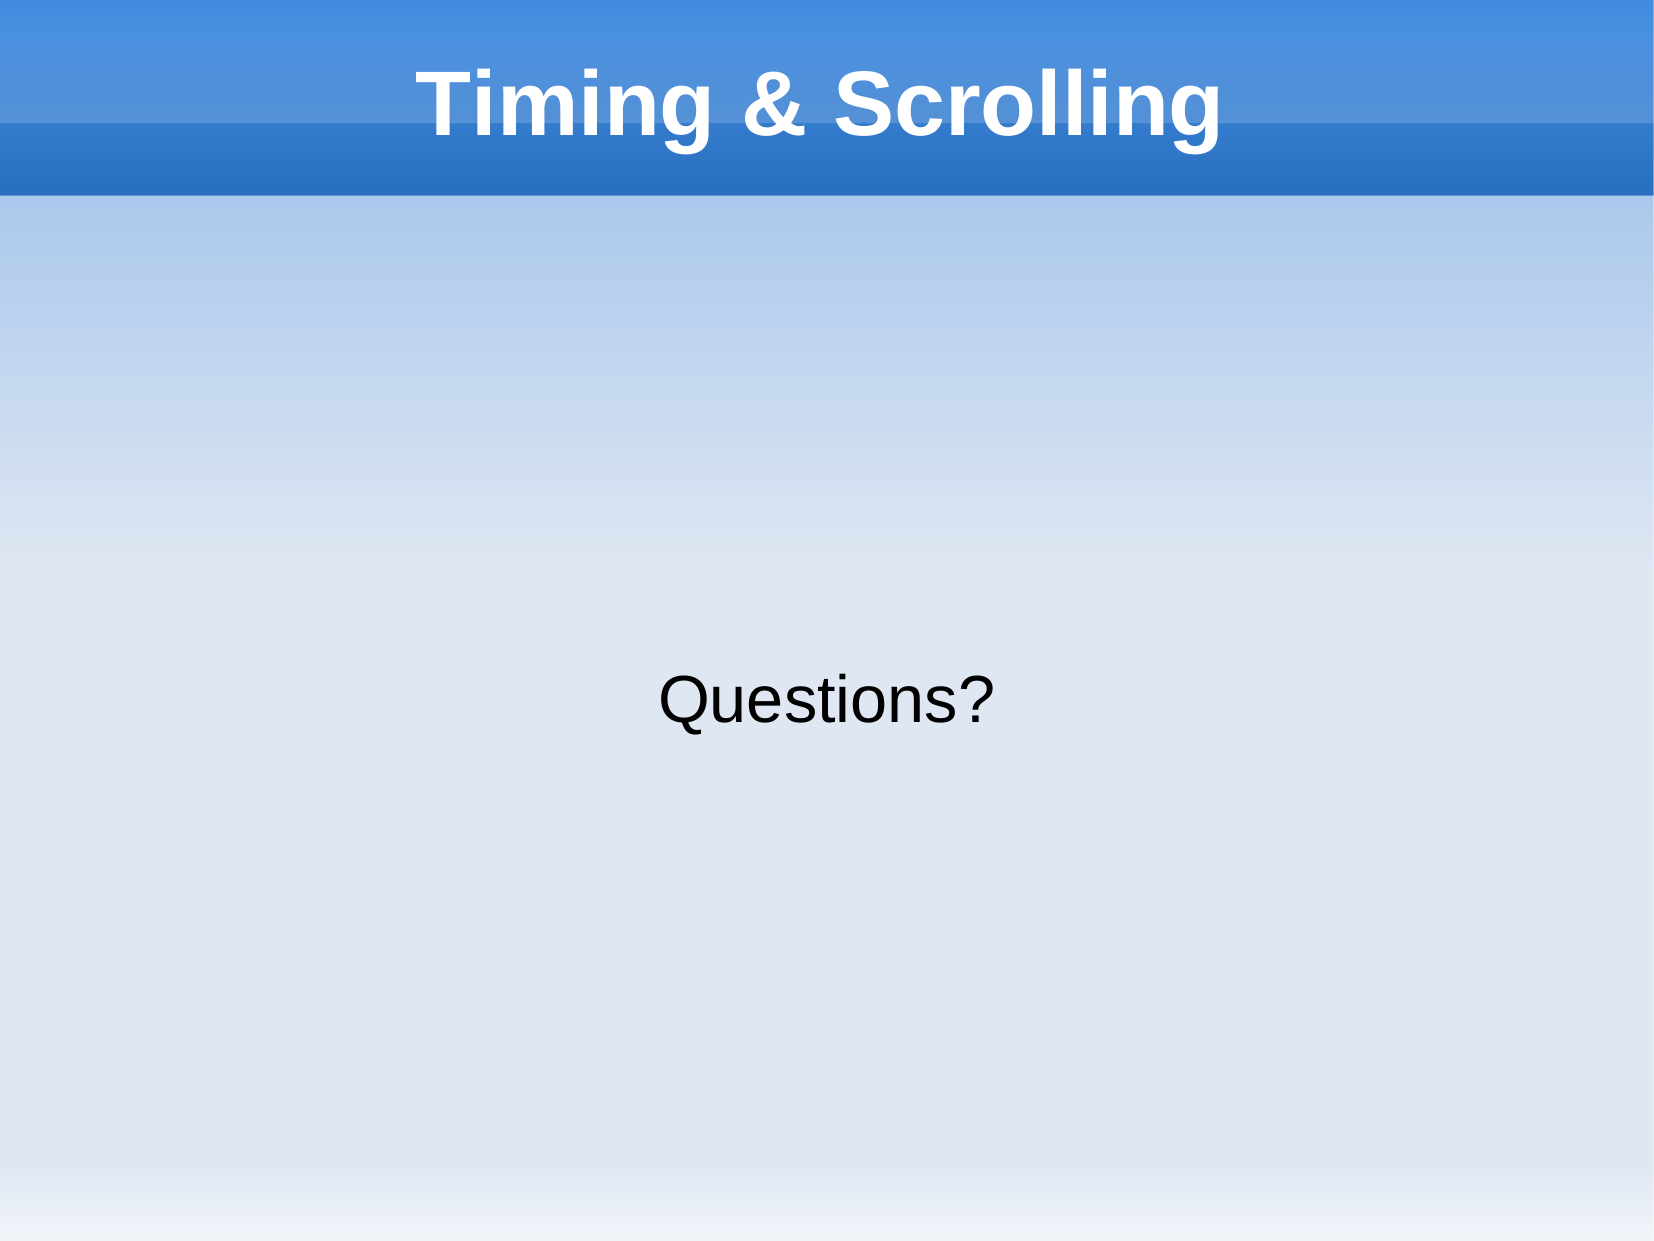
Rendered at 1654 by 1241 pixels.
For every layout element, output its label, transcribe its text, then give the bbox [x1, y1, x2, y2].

picture [0, 0, 1654, 1241]
subtitle Questions? [82, 290, 1571, 1109]
title Timing & Scrolling [76, 0, 1565, 208]
